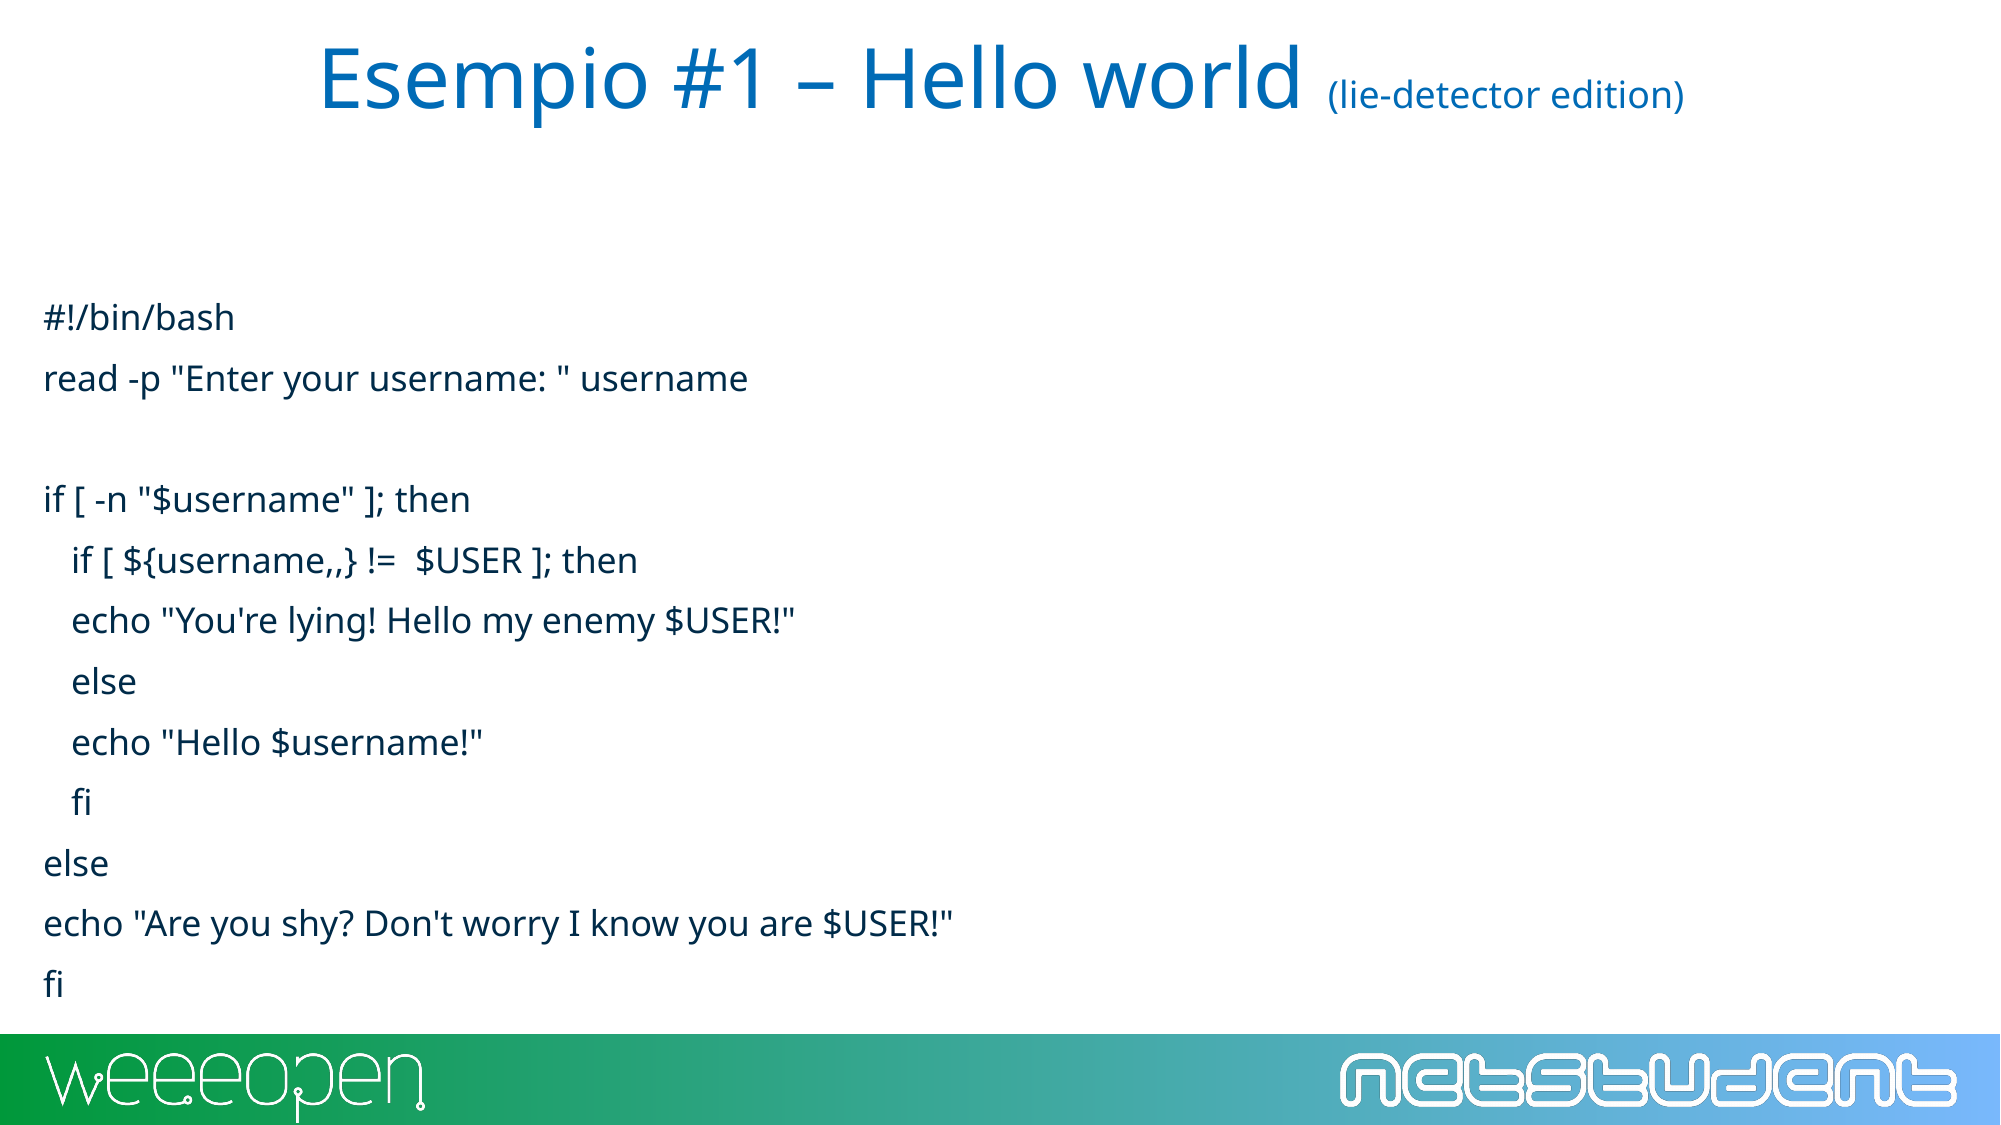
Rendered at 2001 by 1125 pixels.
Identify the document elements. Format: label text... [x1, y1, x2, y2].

picture [1340, 1053, 1957, 1107]
picture [45, 1053, 425, 1123]
title Esempio #1 – Hello world (lie-detector edition) [43, 29, 1959, 247]
list #!/bin/bash read -p "Enter your username: " username if [ -n "$username" ]; then if [ ${username,,} != $USER ]; then echo "You're lying! Hello my enemy $USER!" else echo "Hello $username!" fi else echo "Are you shy? Don't worry I know you are $USER!" fi [43, 295, 1959, 1010]
